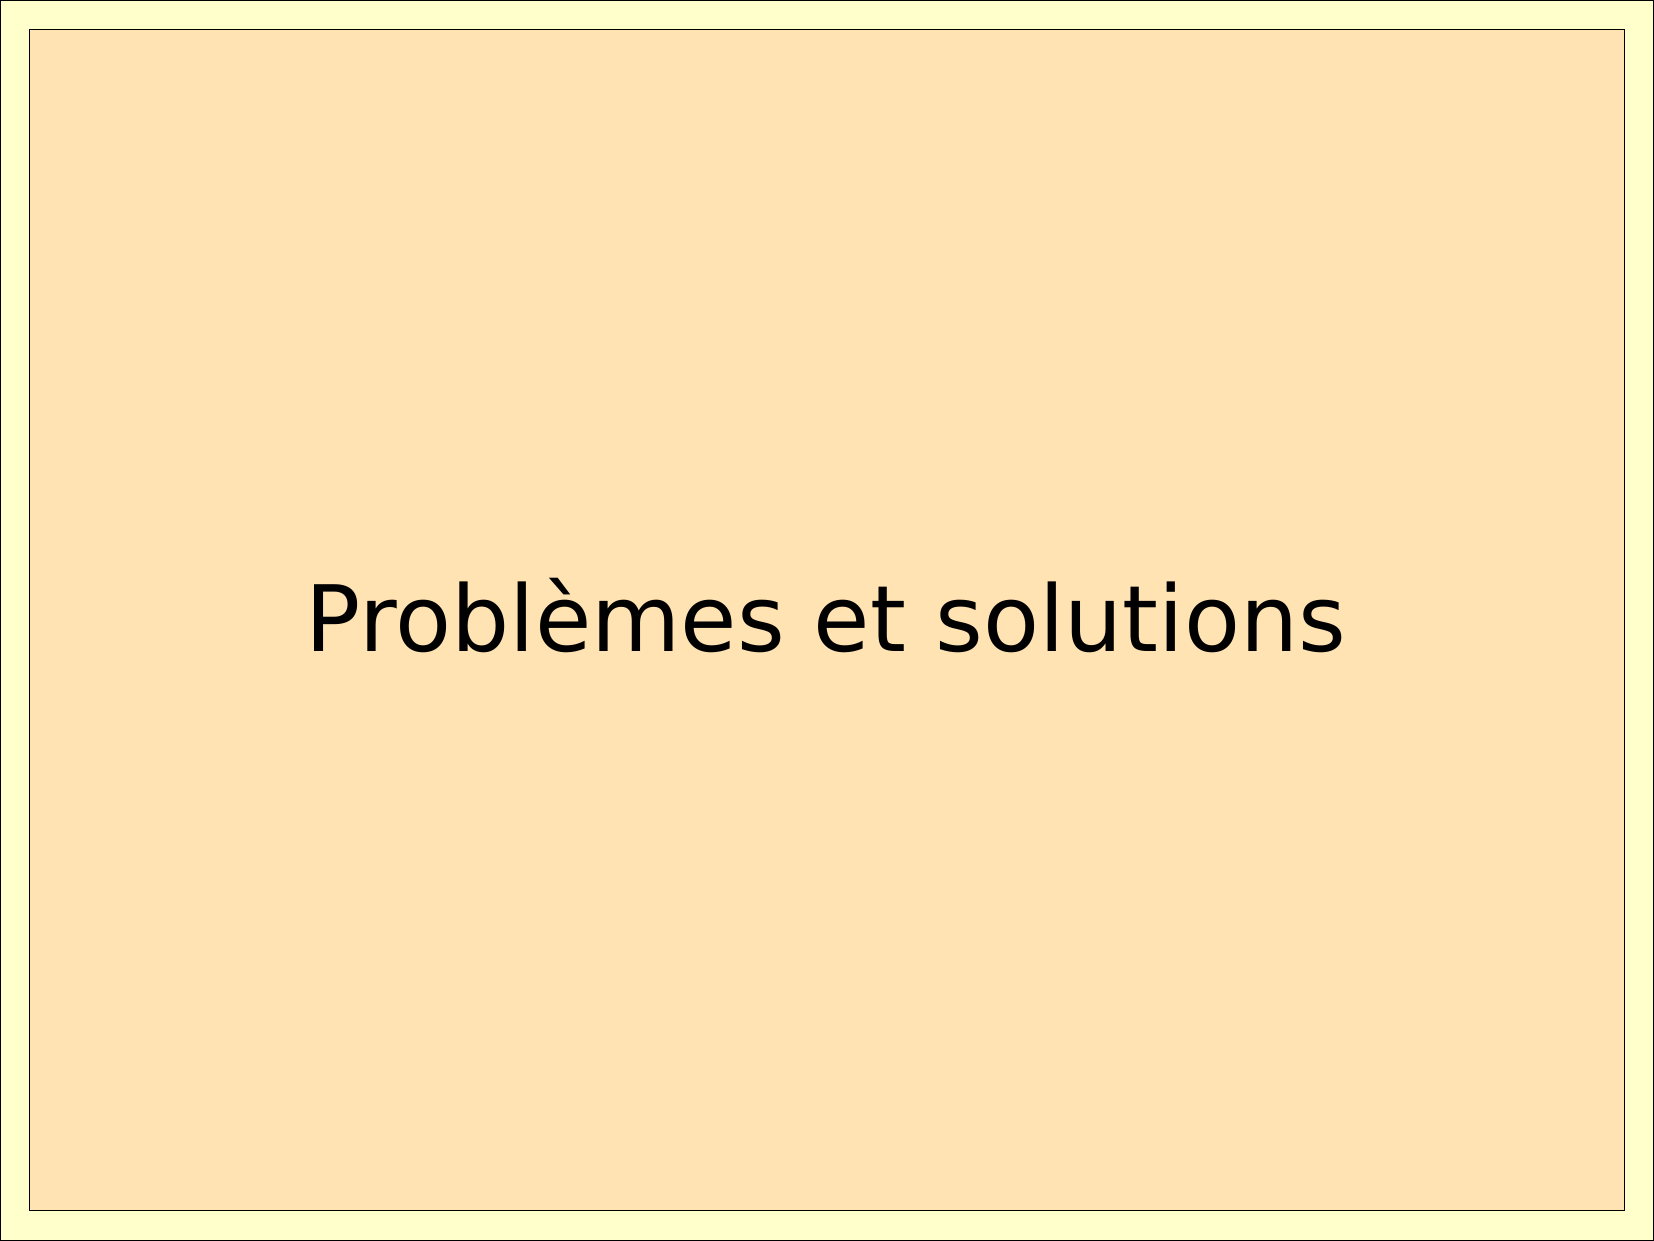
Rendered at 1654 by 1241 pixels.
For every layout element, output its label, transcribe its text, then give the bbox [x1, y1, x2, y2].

title Problèmes et solutions [82, 516, 1571, 724]
